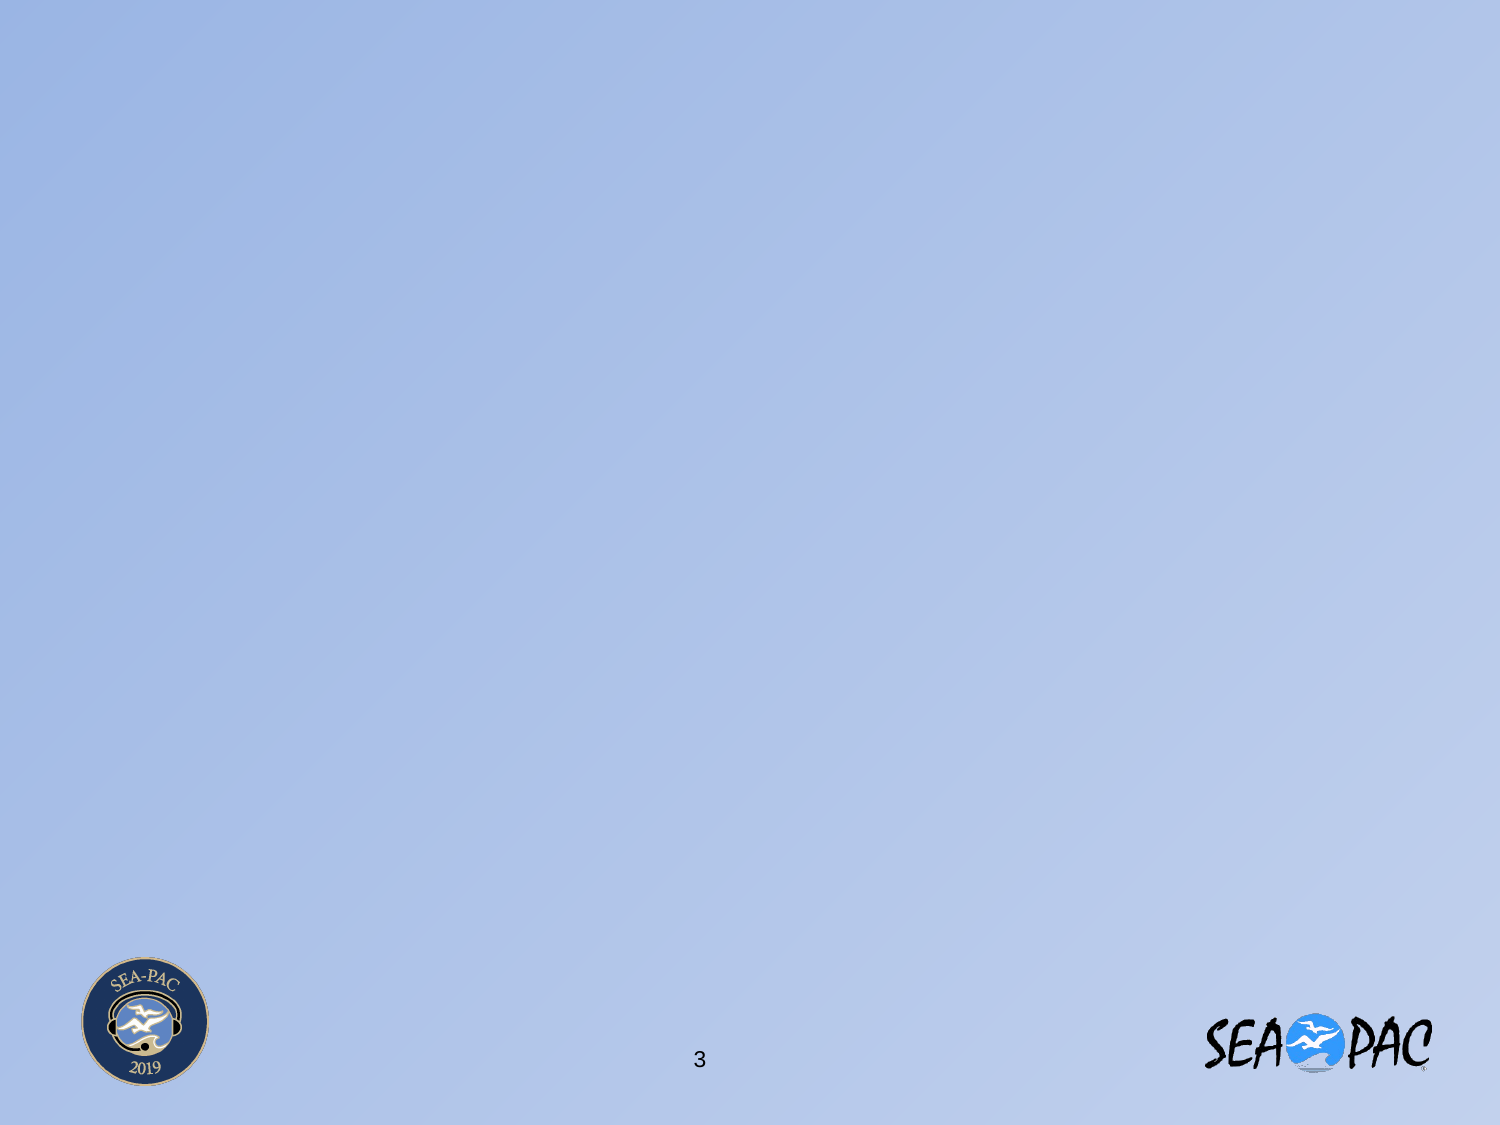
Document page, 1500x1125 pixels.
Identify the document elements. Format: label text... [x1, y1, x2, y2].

text_box 3 [525, 1037, 876, 1098]
